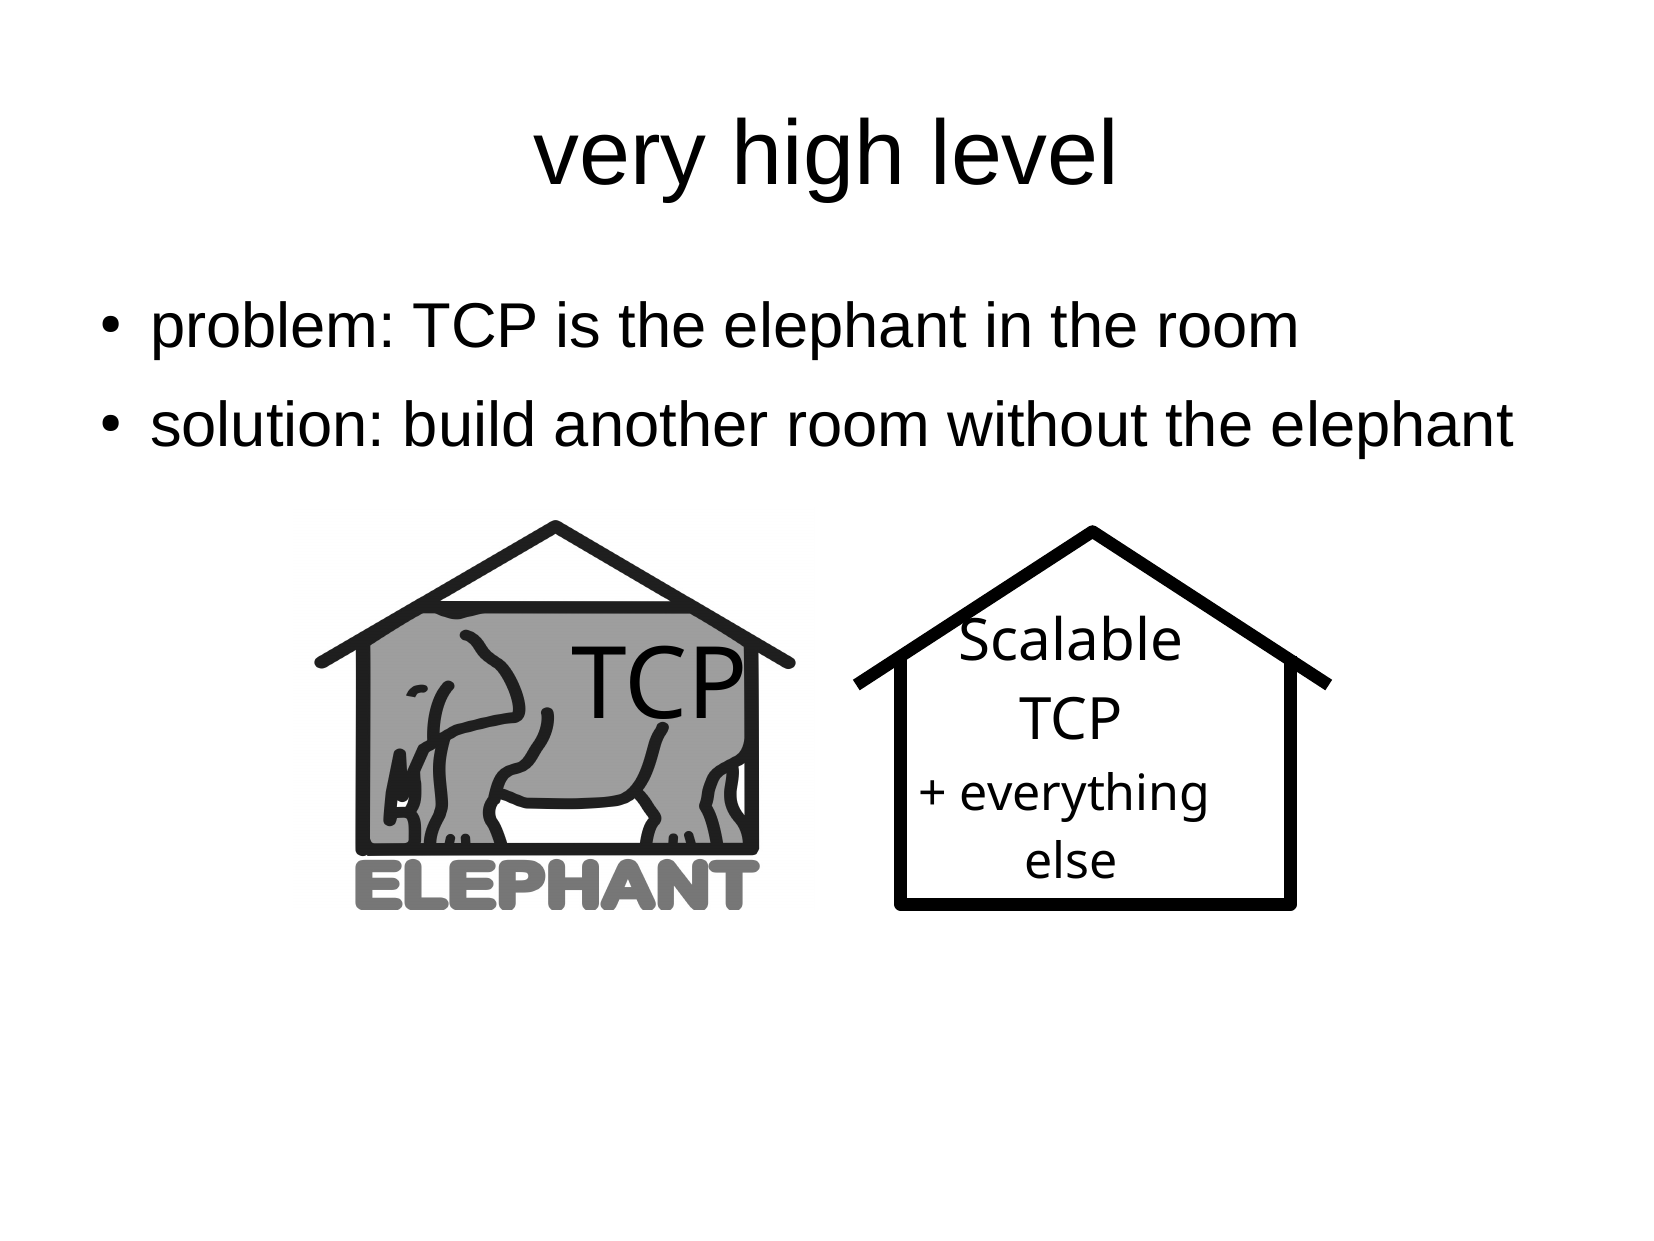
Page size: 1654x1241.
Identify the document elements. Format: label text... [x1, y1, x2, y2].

title very high level [82, 49, 1571, 257]
picture [293, 507, 815, 910]
list problem: TCP is the elephant in the room solution: build another room without the elephant [82, 290, 1571, 520]
text_box Scalable TCP + everything else [903, 590, 1289, 912]
